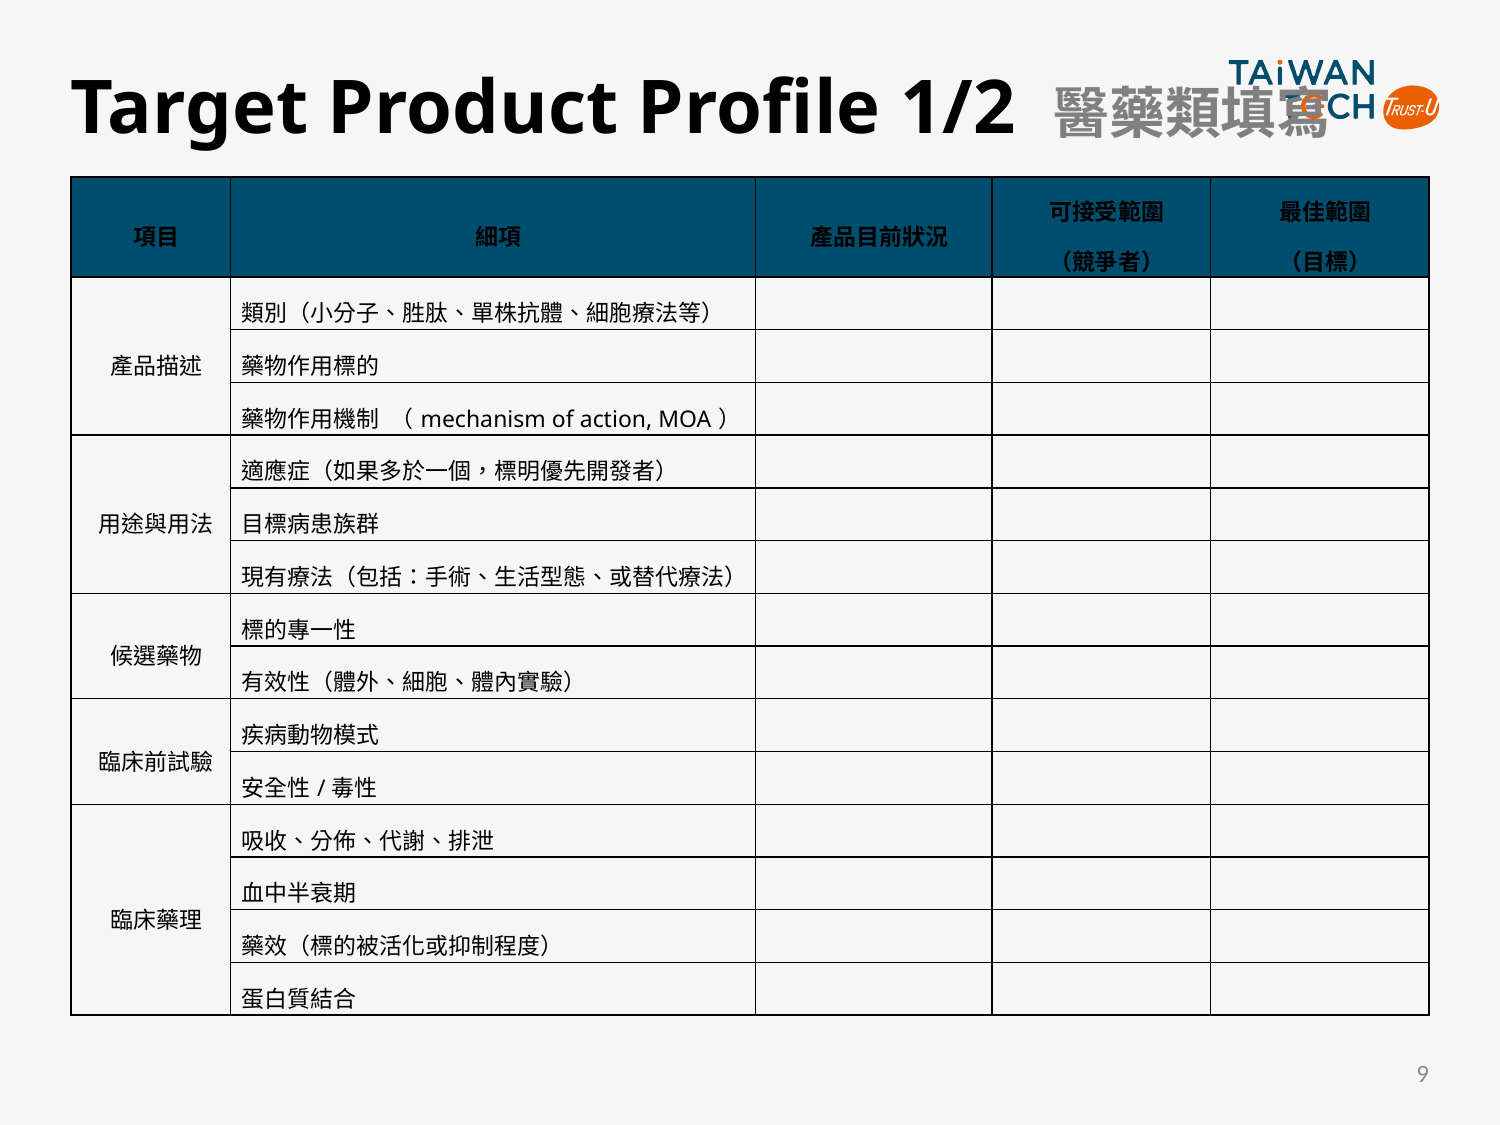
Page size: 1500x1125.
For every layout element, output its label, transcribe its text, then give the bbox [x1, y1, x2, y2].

table_cell [993, 436, 1210, 487]
table_cell [993, 699, 1210, 751]
table_header 項目 [72, 178, 230, 276]
table_header 細項 [231, 178, 755, 276]
table_cell 現有療法（包括：手術、生活型態、或替代療法） [231, 541, 755, 593]
slide_number <編號> [1106, 1042, 1445, 1103]
table_cell [993, 383, 1210, 434]
table_cell [993, 963, 1210, 1014]
table_cell 用途與用法 [72, 436, 230, 593]
table_cell [756, 647, 991, 698]
table_cell [1211, 699, 1428, 751]
table_cell [756, 805, 991, 856]
table_cell 候選藥物 [72, 594, 230, 698]
table_cell [993, 541, 1210, 593]
table_cell [756, 752, 991, 804]
table_cell [1211, 963, 1428, 1014]
table_cell 臨床前試驗 [72, 699, 230, 804]
table_cell [756, 436, 991, 487]
table_cell [993, 594, 1210, 645]
table_cell [993, 752, 1210, 804]
table_cell 標的專一性 [231, 594, 755, 645]
table_cell [1211, 541, 1428, 593]
title Target Product Profile 1/2 醫藥類填寫 [55, 33, 1444, 156]
table_header 可接受範圍 （競爭者） [993, 178, 1210, 276]
table_cell 藥物作用機制 （mechanism of action, MOA） [231, 383, 755, 434]
table_cell [993, 647, 1210, 698]
table_cell 藥效（標的被活化或抑制程度） [231, 910, 755, 962]
table_cell 疾病動物模式 [231, 699, 755, 751]
table_header 產品目前狀況 [756, 178, 991, 276]
table_header 最佳範圍 （目標） [1211, 178, 1428, 276]
table_cell 有效性（體外、細胞、體內實驗） [231, 647, 755, 698]
table_cell [756, 963, 991, 1014]
table_cell 類別（小分子、胜肽、單株抗體、細胞療法等） [231, 278, 755, 329]
table_cell 產品描述 [72, 278, 230, 434]
table_cell [756, 699, 991, 751]
table_cell [1211, 489, 1428, 540]
table_cell [1211, 594, 1428, 645]
table_cell 吸收、分佈、代謝、排泄 [231, 805, 755, 856]
table_cell 血中半衰期 [231, 858, 755, 909]
table_cell [756, 541, 991, 593]
table_cell [756, 594, 991, 645]
table_cell [1211, 647, 1428, 698]
table_cell [756, 489, 991, 540]
list [55, 200, 1444, 1021]
table_cell [756, 383, 991, 434]
table_cell [1211, 910, 1428, 962]
table_cell [1211, 278, 1428, 329]
table_cell [1211, 330, 1428, 382]
table_cell [756, 910, 991, 962]
table_cell [1211, 752, 1428, 804]
table_cell 目標病患族群 [231, 489, 755, 540]
table_cell [993, 330, 1210, 382]
table_cell [1211, 805, 1428, 856]
table_cell [993, 805, 1210, 856]
table_cell 藥物作用標的 [231, 330, 755, 382]
table_cell [1211, 436, 1428, 487]
table_cell [1211, 858, 1428, 909]
table_cell [756, 858, 991, 909]
table_cell [993, 910, 1210, 962]
table_cell 適應症（如果多於一個，標明優先開發者） [231, 436, 755, 487]
table_cell [1211, 383, 1428, 434]
table_cell 安全性/毒性 [231, 752, 755, 804]
table_cell [756, 330, 991, 382]
table_cell 臨床藥理 [72, 805, 230, 1014]
table_cell [756, 278, 991, 329]
table_cell [993, 858, 1210, 909]
table_cell [993, 278, 1210, 329]
table_cell 蛋白質結合 [231, 963, 755, 1014]
table_cell [993, 489, 1210, 540]
